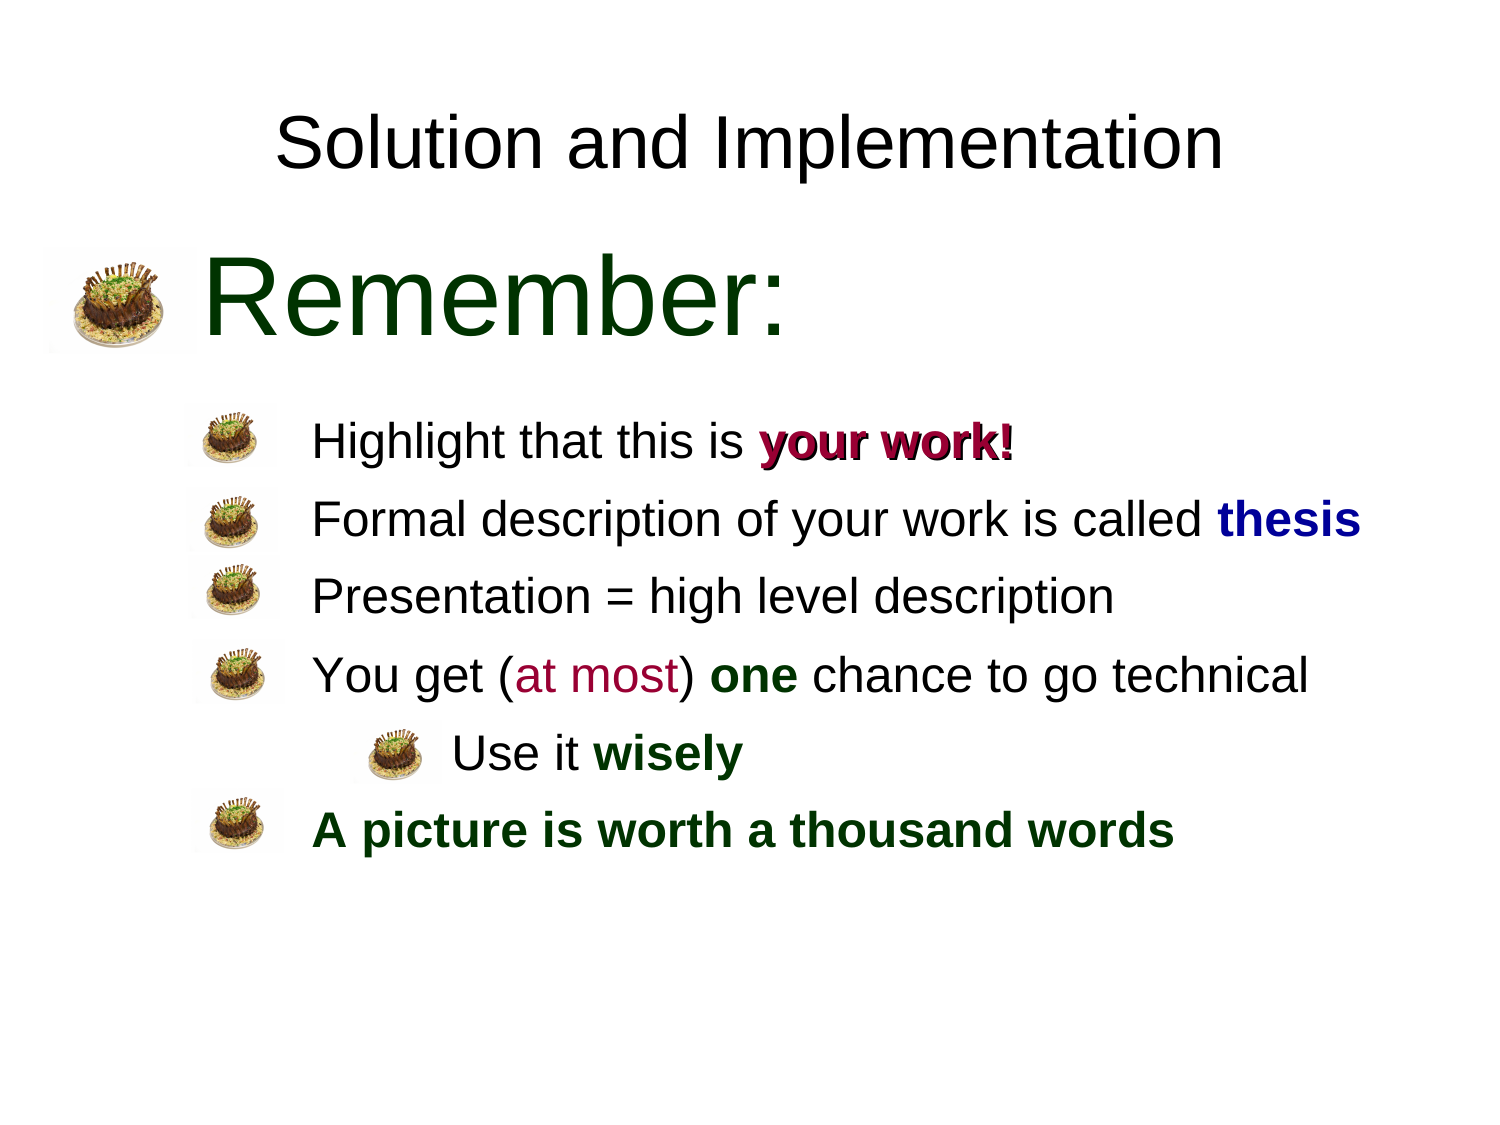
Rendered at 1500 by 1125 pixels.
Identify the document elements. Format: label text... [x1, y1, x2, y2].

picture [186, 487, 278, 552]
picture [191, 788, 284, 853]
picture [184, 403, 277, 467]
picture [188, 555, 280, 620]
picture [192, 639, 285, 704]
text_box Remember: [187, 215, 805, 367]
picture [43, 247, 187, 354]
text_box Highlight that this is your work! Formal description of your work is called thesis Presentation = high level description You get (at most) one chance to go technical Use it wisely A picture is worth a thousand words [296, 382, 1377, 944]
picture [350, 720, 442, 784]
title Solution and Implementation [75, 45, 1426, 233]
